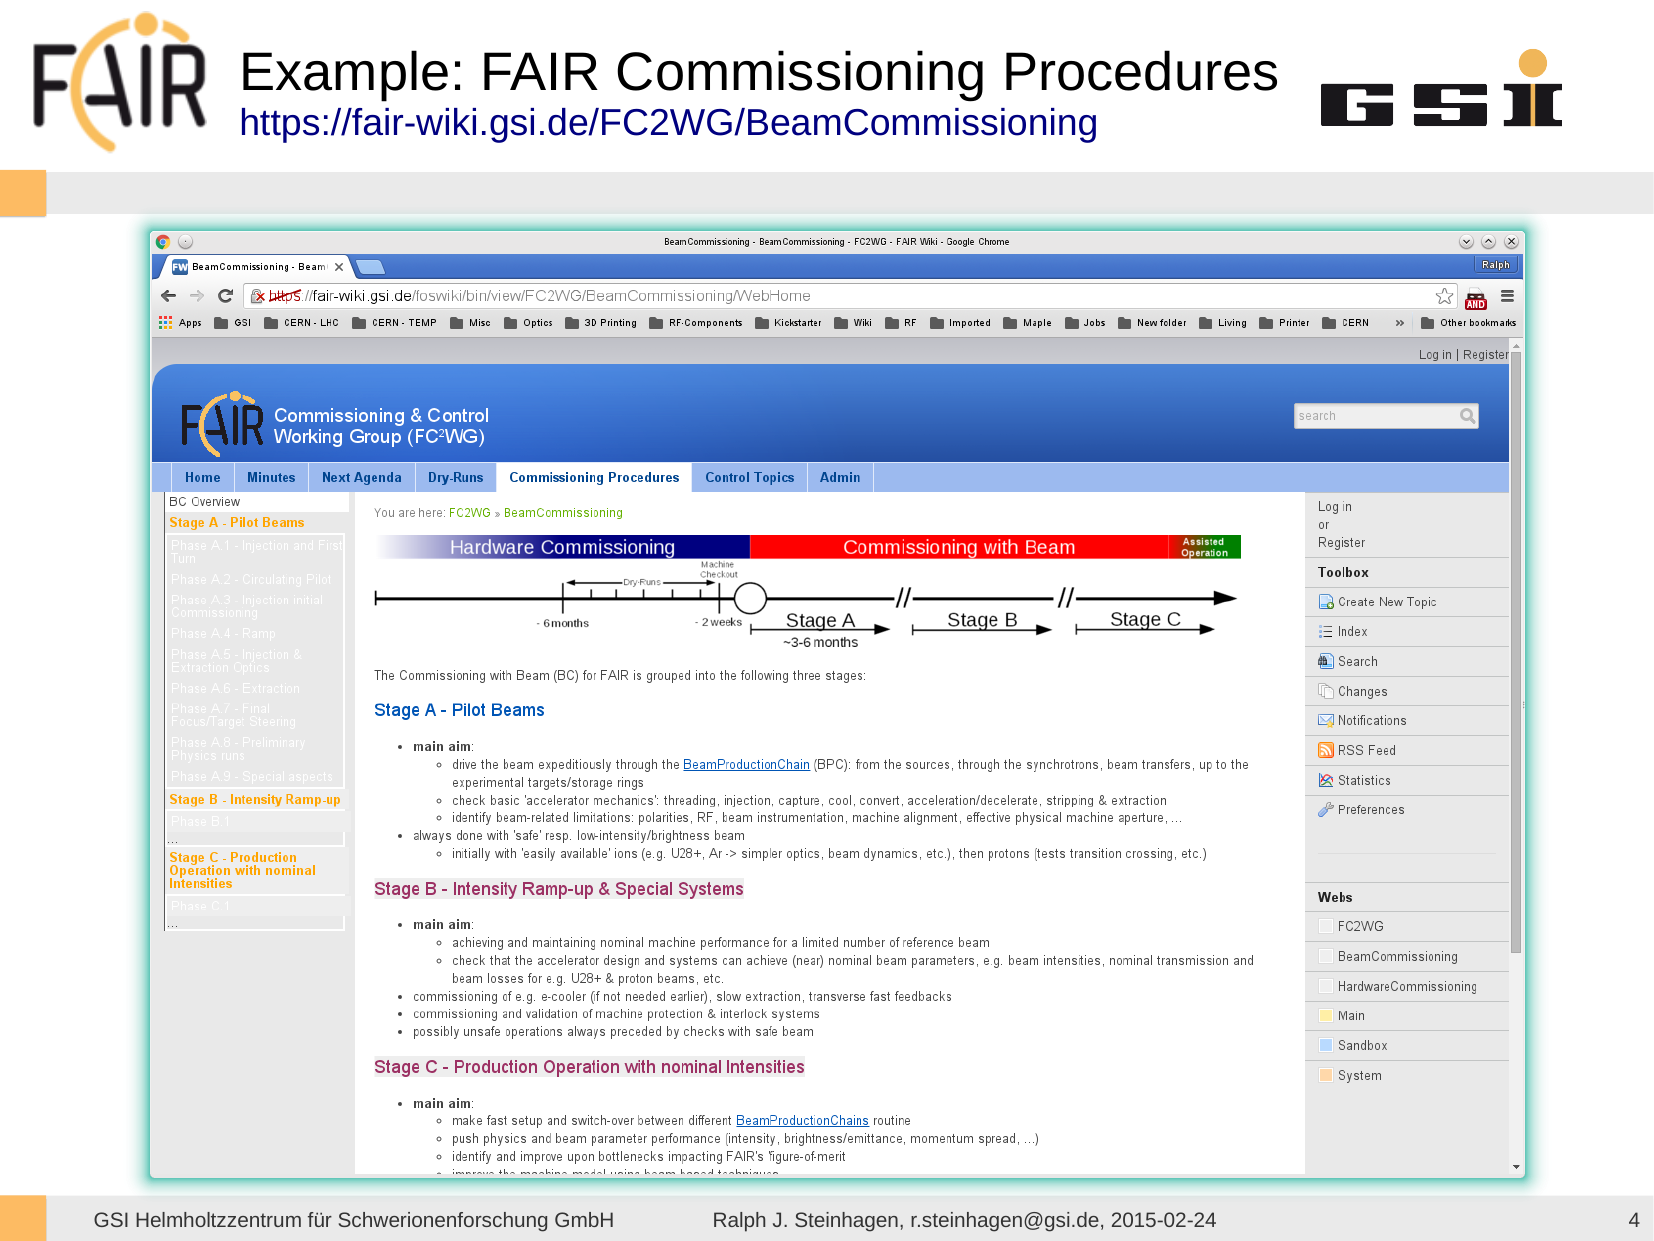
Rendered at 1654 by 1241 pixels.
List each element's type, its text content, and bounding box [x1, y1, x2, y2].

picture [33, 10, 207, 155]
picture [110, 191, 1564, 1217]
title Example: FAIR Commissioning Procedures https://fair-wiki.gsi.de/FC2WG/BeamCommissioning [239, 23, 1301, 162]
picture [1319, 46, 1564, 129]
